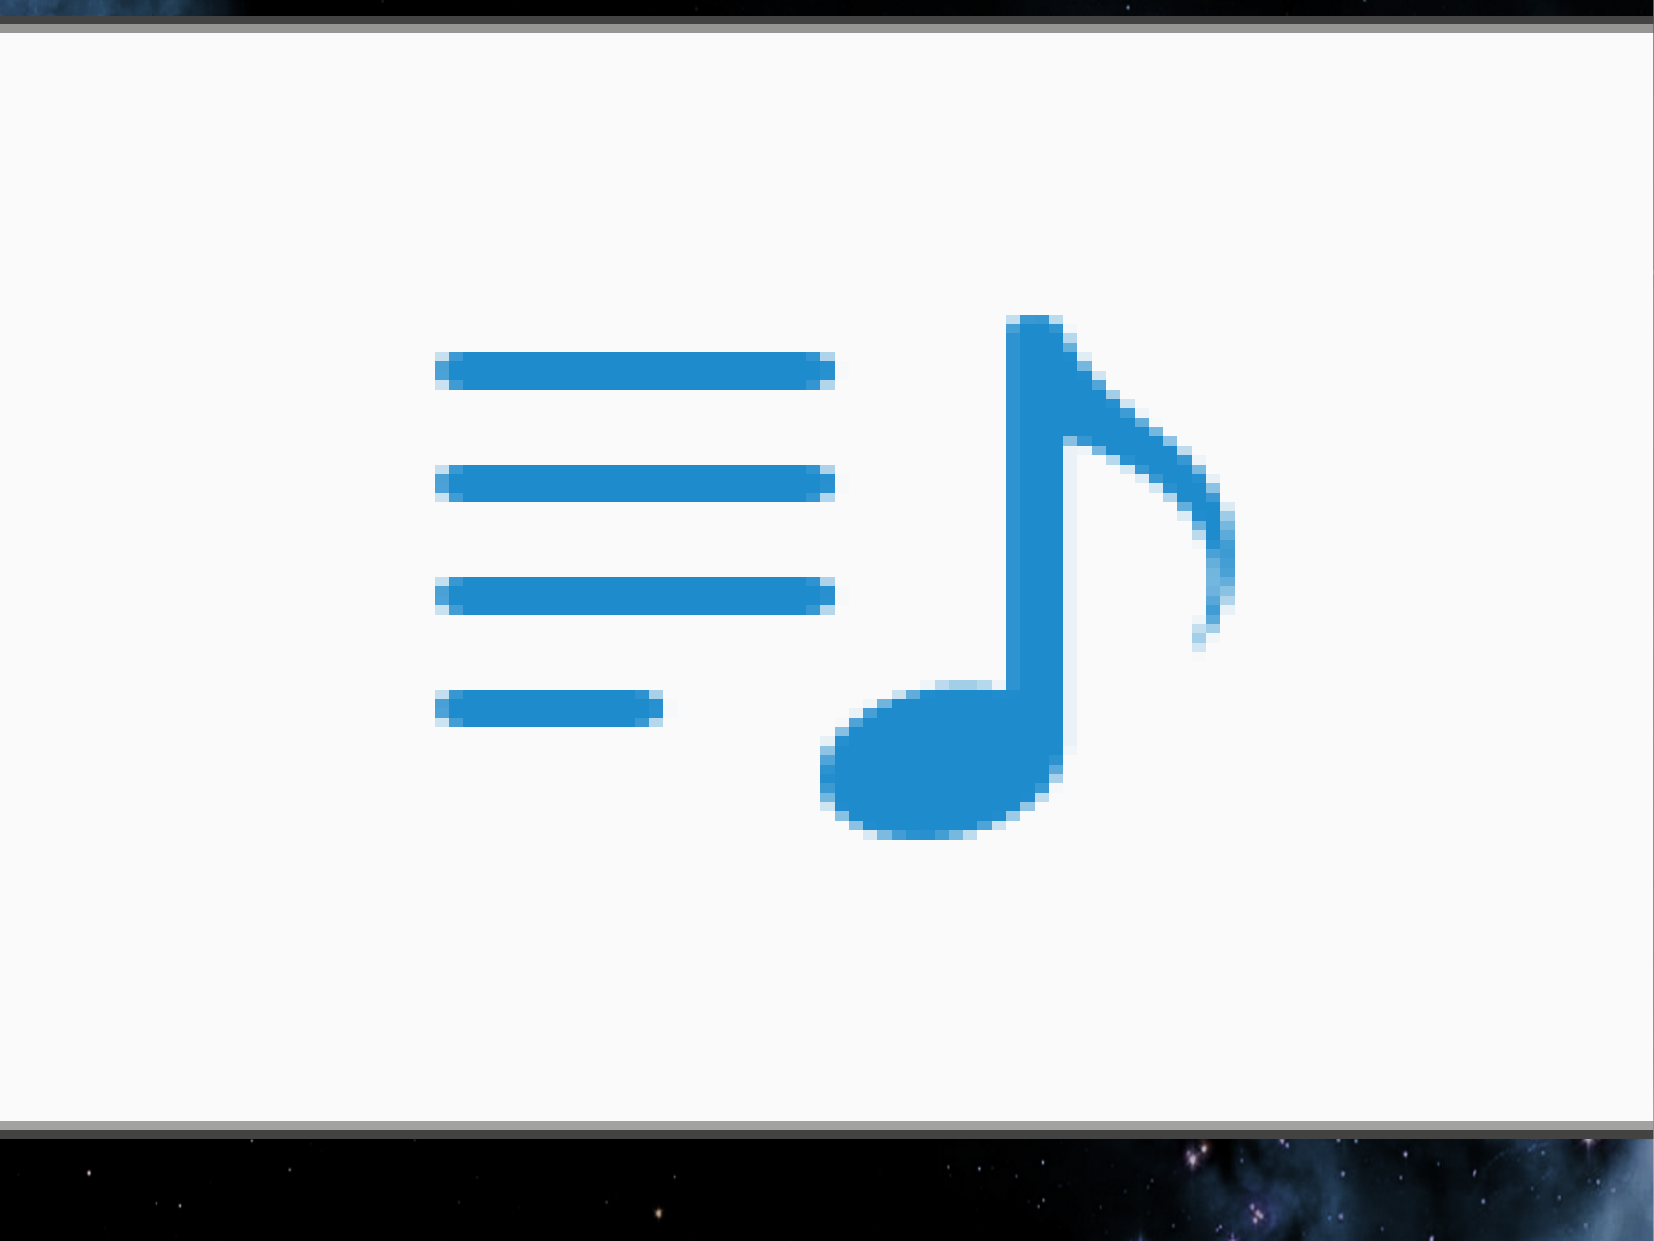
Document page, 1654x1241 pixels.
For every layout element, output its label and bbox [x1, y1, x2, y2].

picture [0, 1141, 1654, 1241]
text_box [0, 15, 1654, 1141]
picture [0, 0, 1654, 15]
